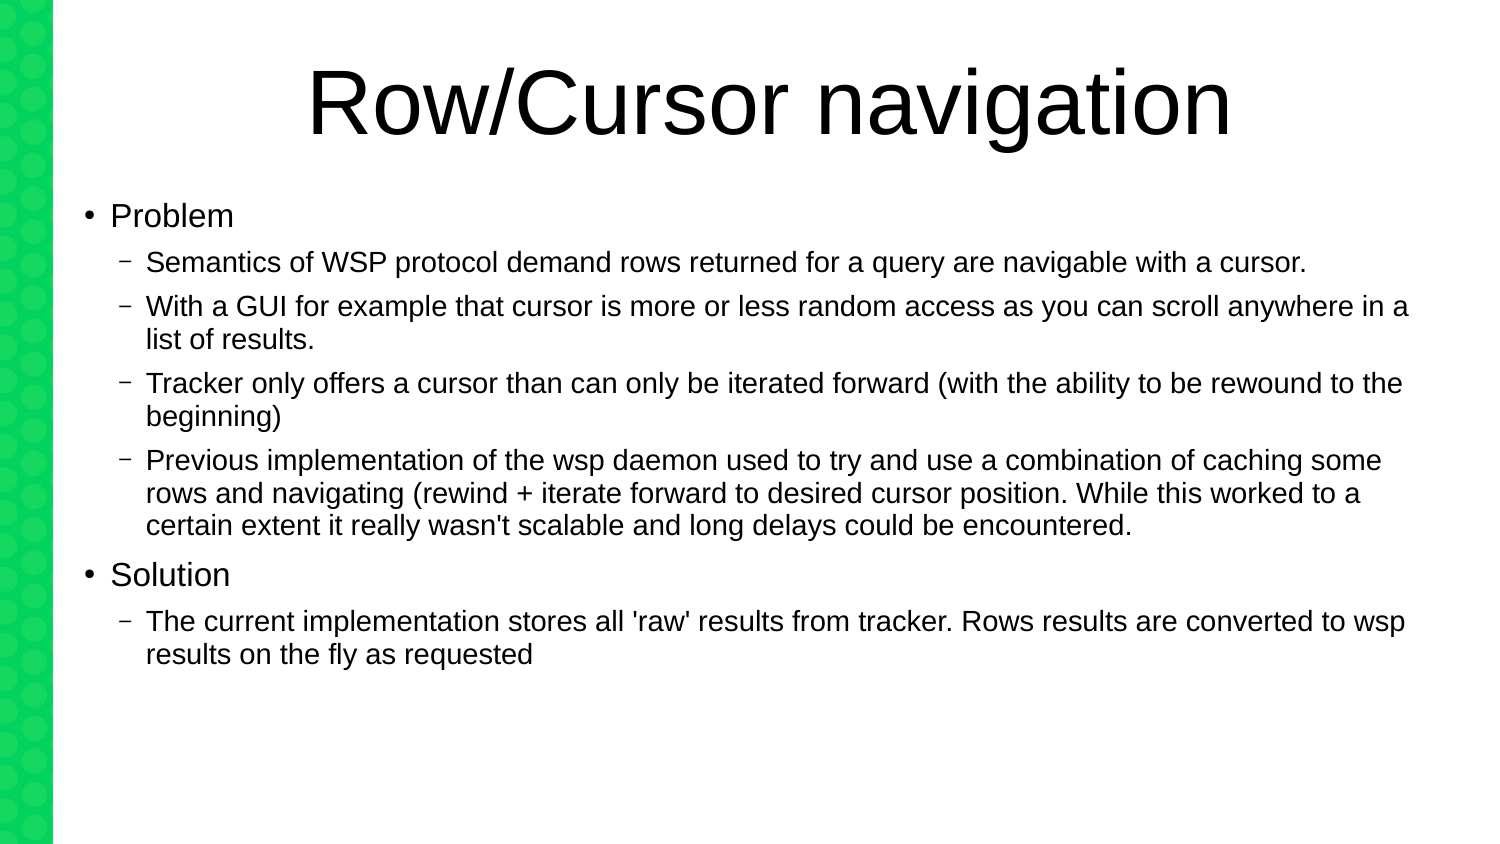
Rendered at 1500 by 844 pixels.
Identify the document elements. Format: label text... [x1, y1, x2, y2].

list Problem Semantics of WSP protocol demand rows returned for a query are navigable with a cursor. With a GUI for example that cursor is more or less random access as you can scroll anywhere in a list of results. Tracker only offers a cursor than can only be iterated forward (with the ability to be rewound to the beginning) Previous implementation of the wsp daemon used to try and use a combination of caching some rows and navigating (rewind + iterate forward to desired cursor position. While this worked to a certain extent it really wasn't scalable and long delays could be encountered. Solution The current implementation stores all 'raw' results from tracker. Rows results are converted to wsp results on the fly as requested [75, 197, 1425, 687]
title Row/Cursor navigation [143, 51, 1397, 154]
picture [0, 0, 61, 844]
